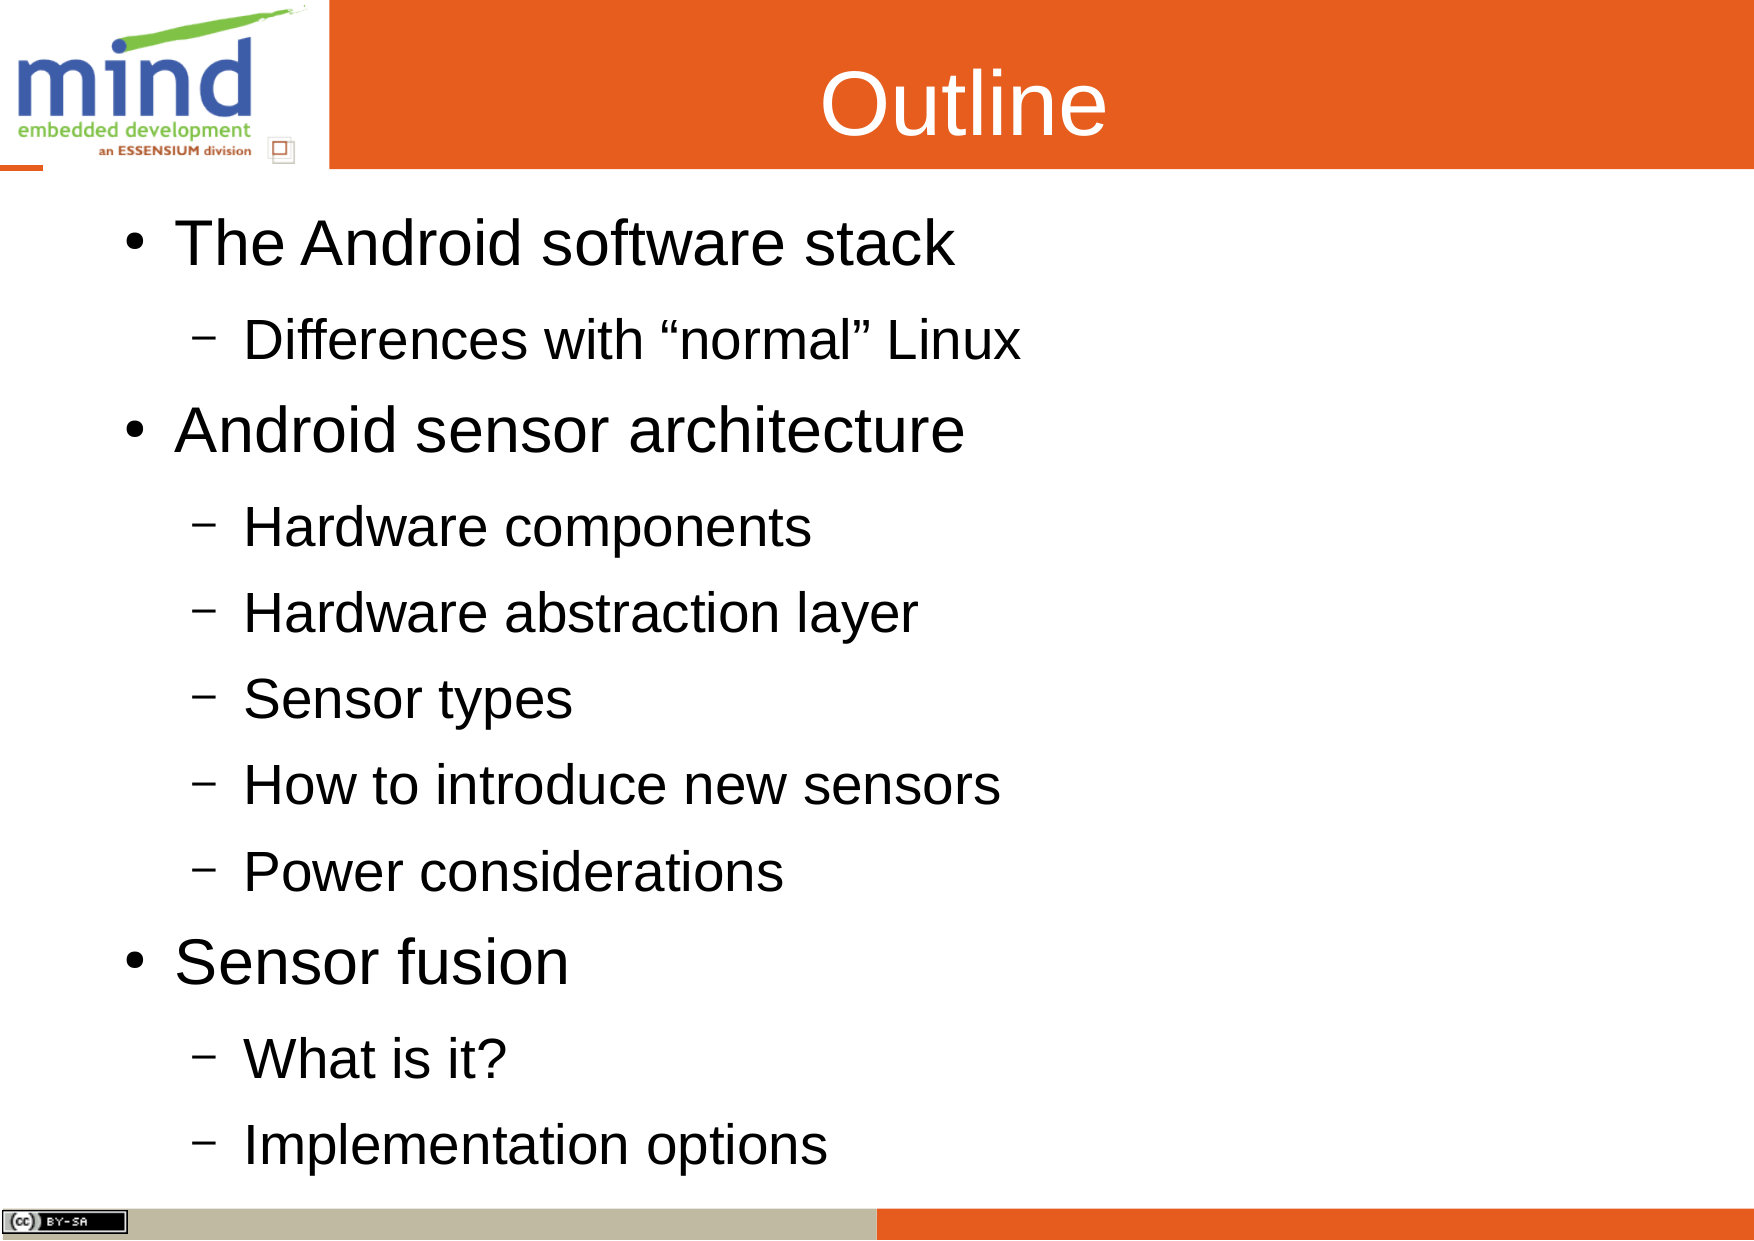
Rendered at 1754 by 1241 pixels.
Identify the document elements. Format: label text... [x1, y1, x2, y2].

picture [2, 1210, 128, 1234]
picture [5, 5, 175, 164]
list The Android software stack Differences with “normal” Linux Android sensor architecture Hardware components Hardware abstraction layer Sensor types How to introduce new sensors Power considerations Sensor fusion What is it? Implementation options [106, 207, 1685, 1182]
title Outline [175, 0, 1754, 208]
